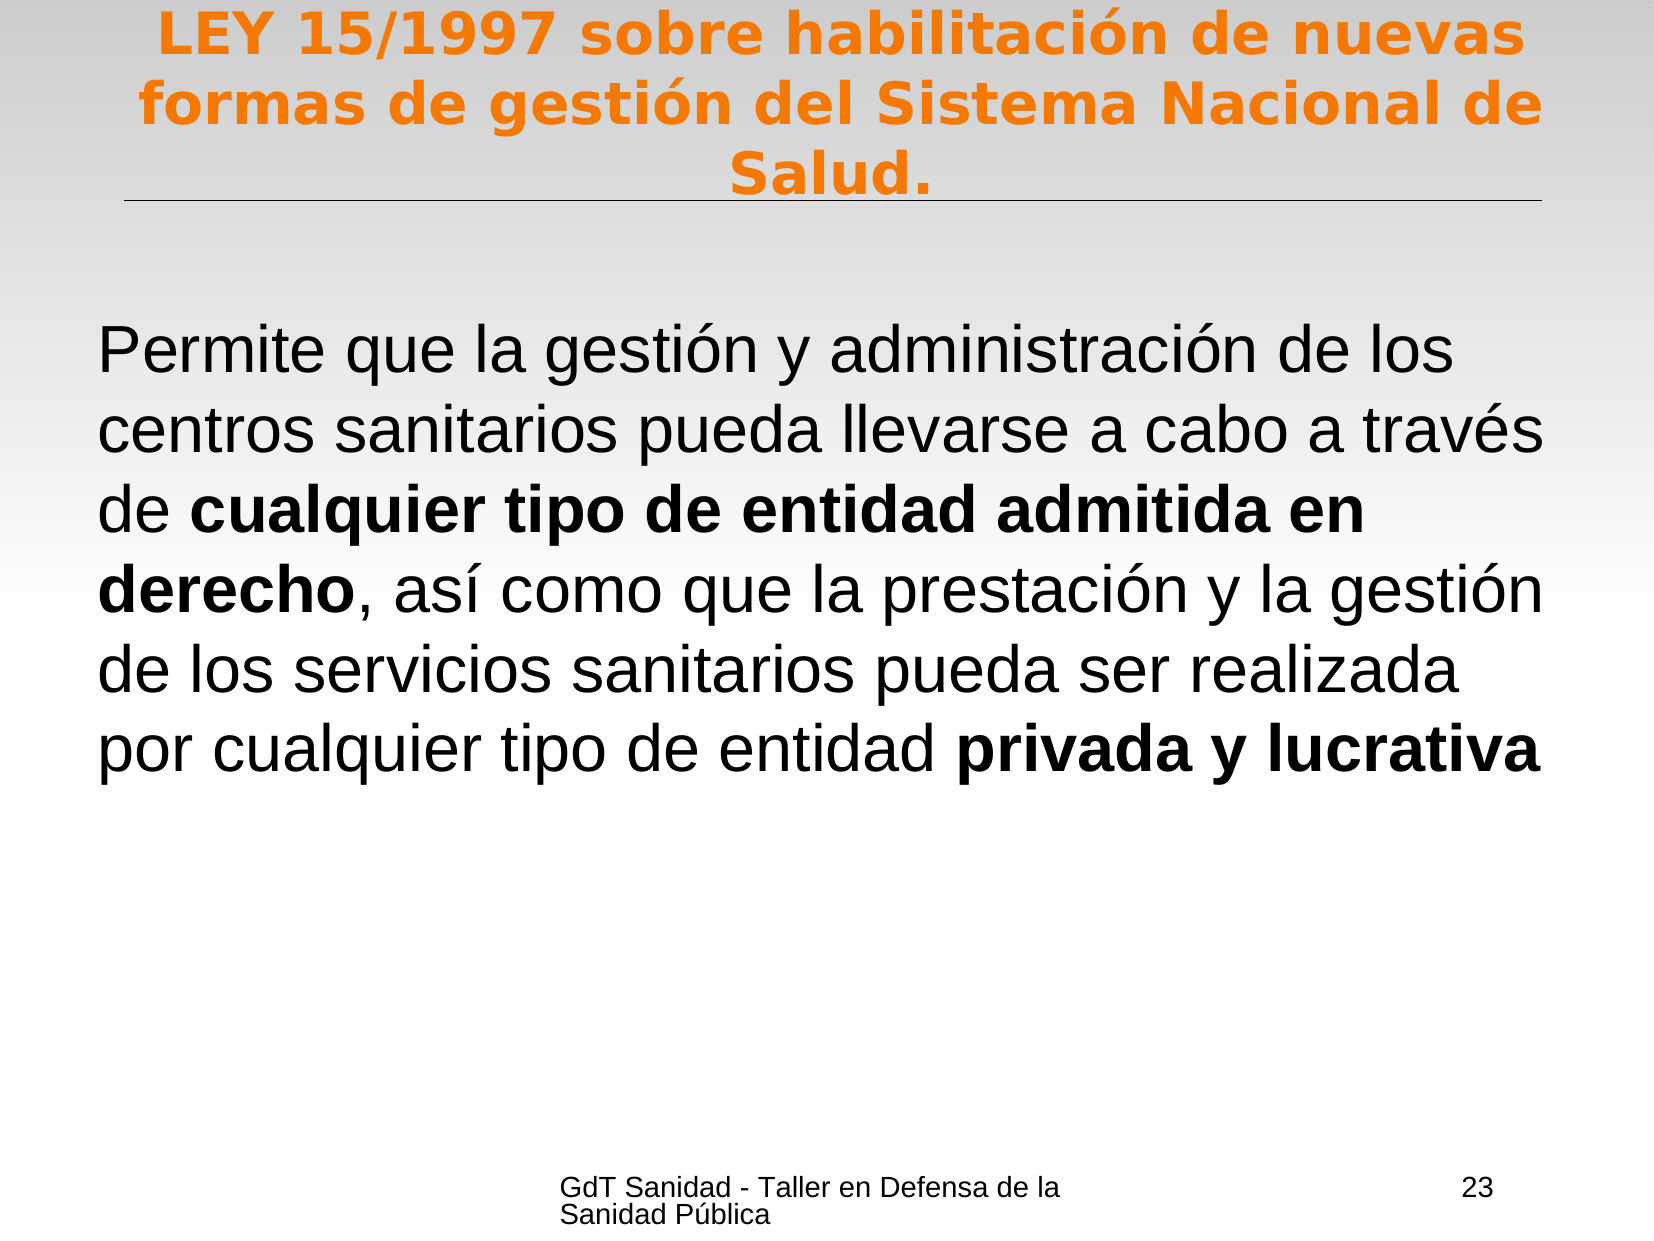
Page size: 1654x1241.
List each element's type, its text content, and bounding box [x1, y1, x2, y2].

title LEY 15/1997 sobre habilitación de nuevas formas de gestión del Sistema Nacional de Salud. [59, 0, 1625, 214]
list Permite que la gestión y administración de los centros sanitarios pueda llevarse a cabo a través de cualquier tipo de entidad admitida en derecho, así como que la prestación y la gestión de los servicios sanitarios pueda ser realizada por cualquier tipo de entidad privada y lucrativa [82, 231, 1571, 1050]
